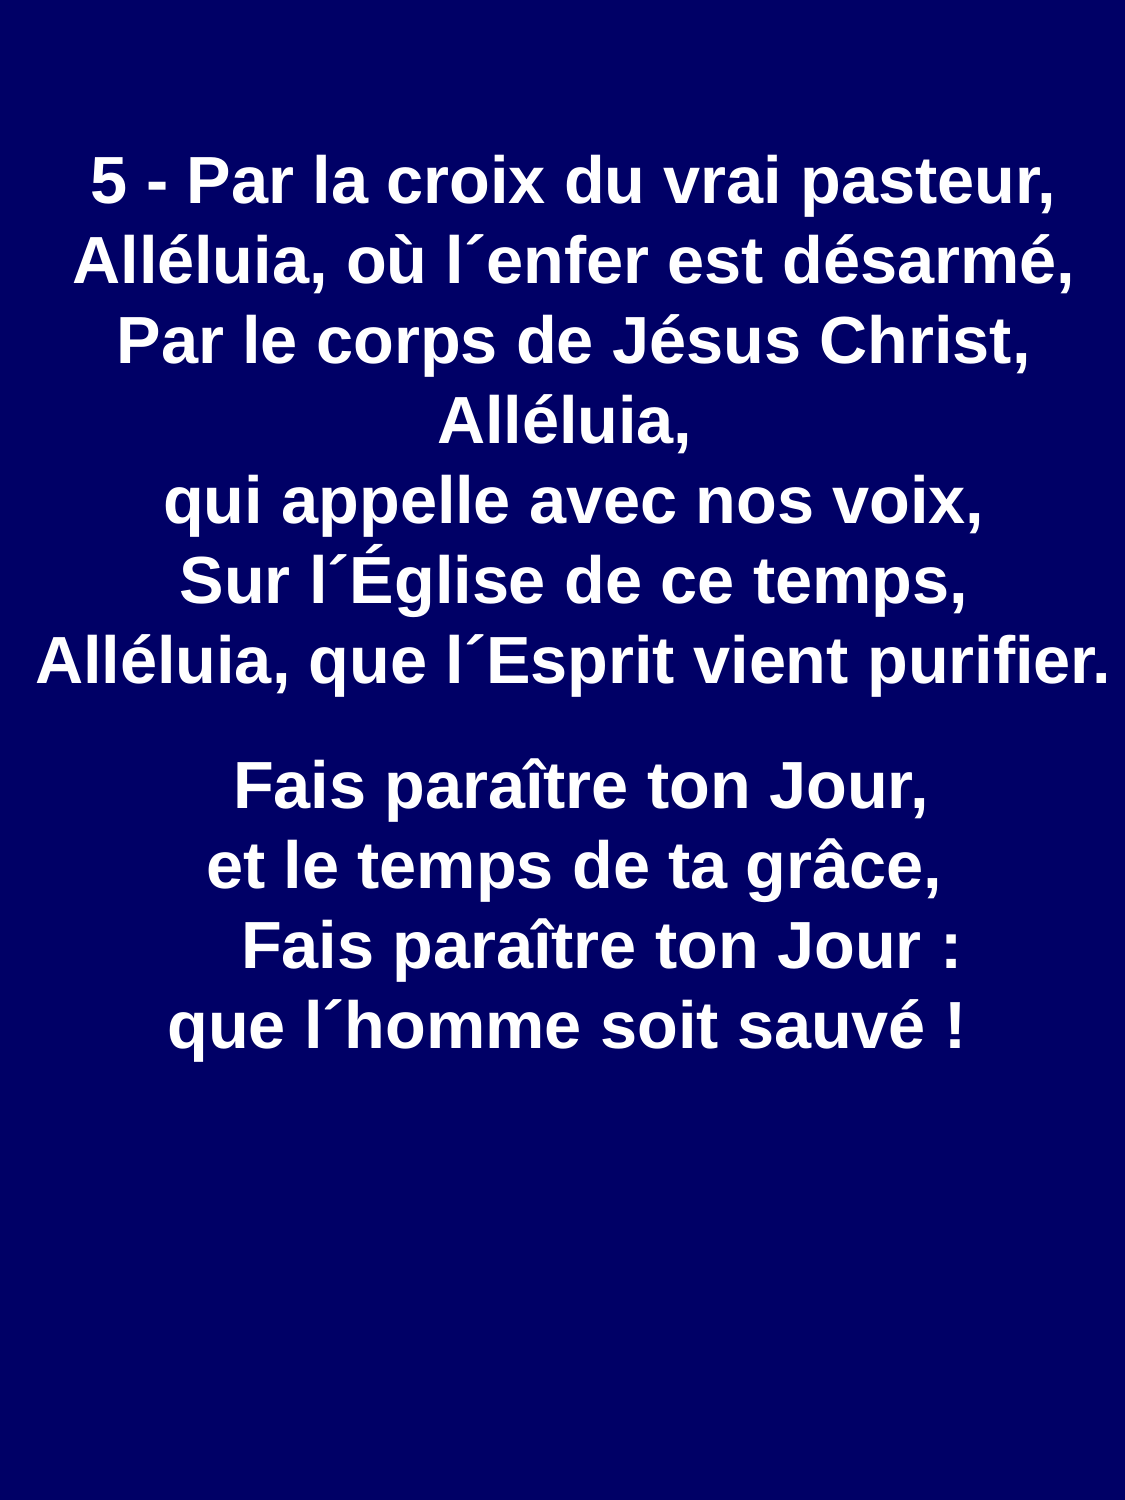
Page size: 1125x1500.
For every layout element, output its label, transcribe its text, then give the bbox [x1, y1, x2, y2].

text_box 5 - Par la croix du vrai pasteur, Alléluia, où l´enfer est désarmé, Par le corps de Jésus Christ, Alléluia, qui appelle avec nos voix, Sur l´Église de ce temps, Alléluia, que l´Esprit vient purifier. Fais paraître ton Jour, et le temps de ta grâce, Fais paraître ton Jour : que l´homme soit sauvé ! [11, 129, 1125, 1236]
